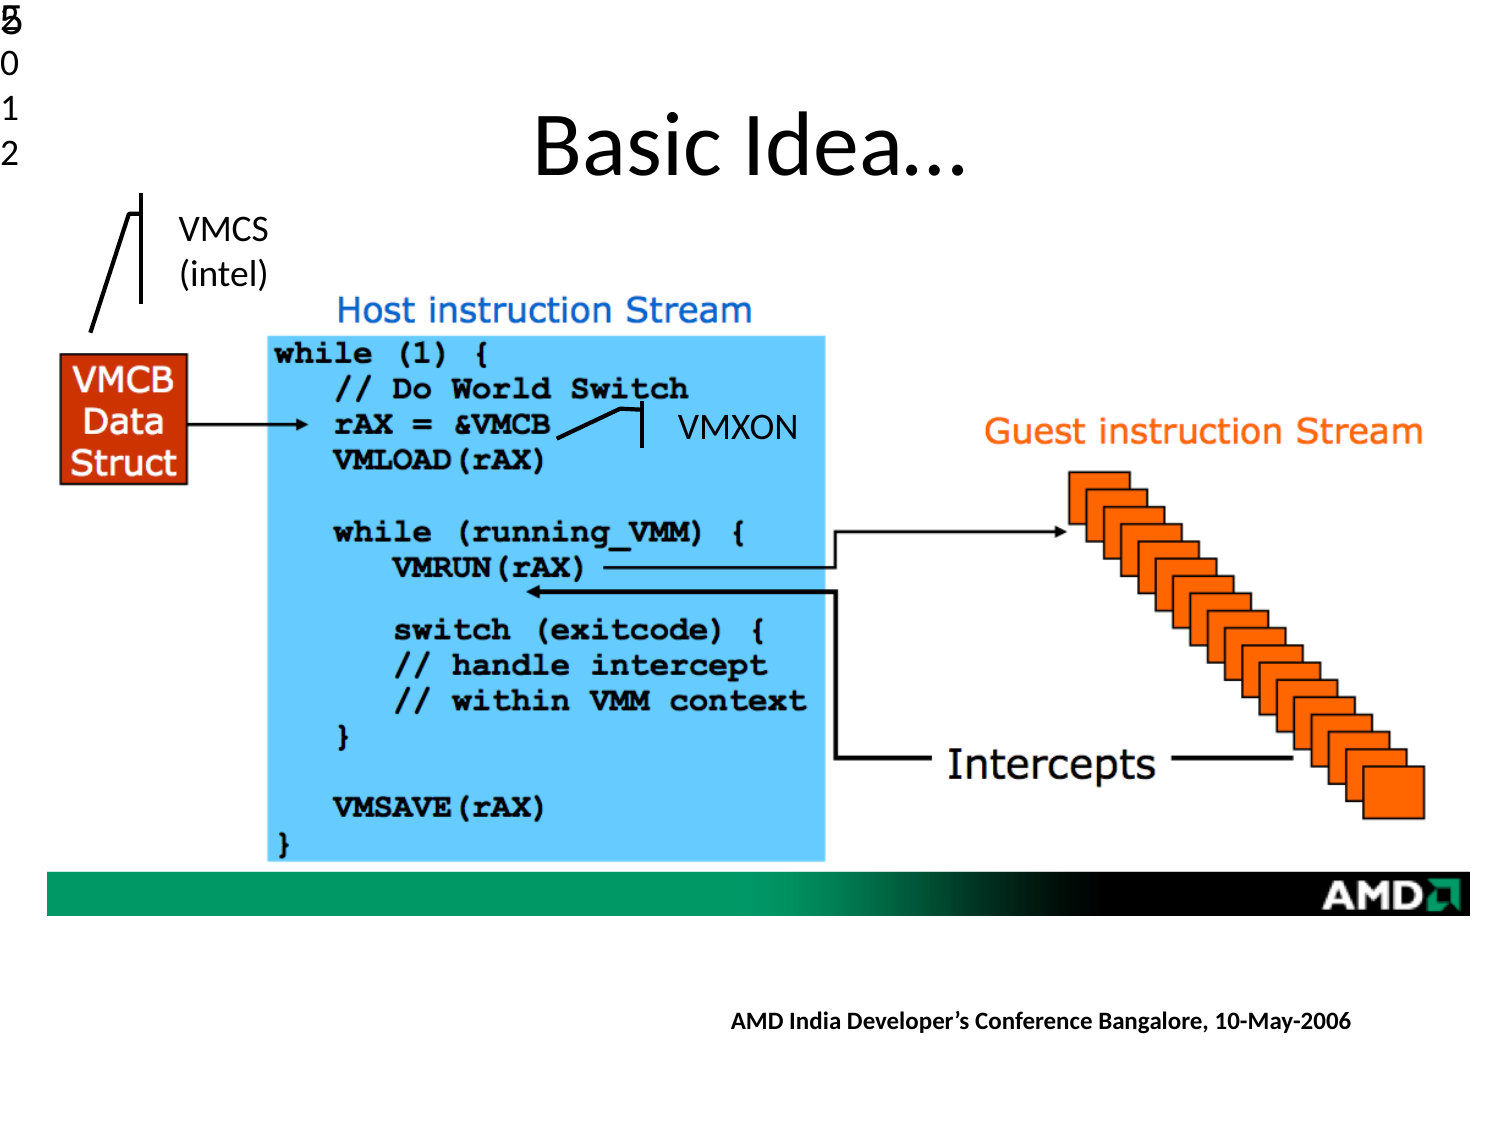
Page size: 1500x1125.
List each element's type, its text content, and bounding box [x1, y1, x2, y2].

text_box AMD India Developer’s Conference Bangalore, 10-May-2006 [716, 996, 1434, 1042]
picture [47, 204, 1470, 987]
text_box VMCS (intel) [153, 193, 295, 304]
text_box VMXON [656, 401, 821, 448]
title Basic Idea… [75, 45, 1425, 204]
